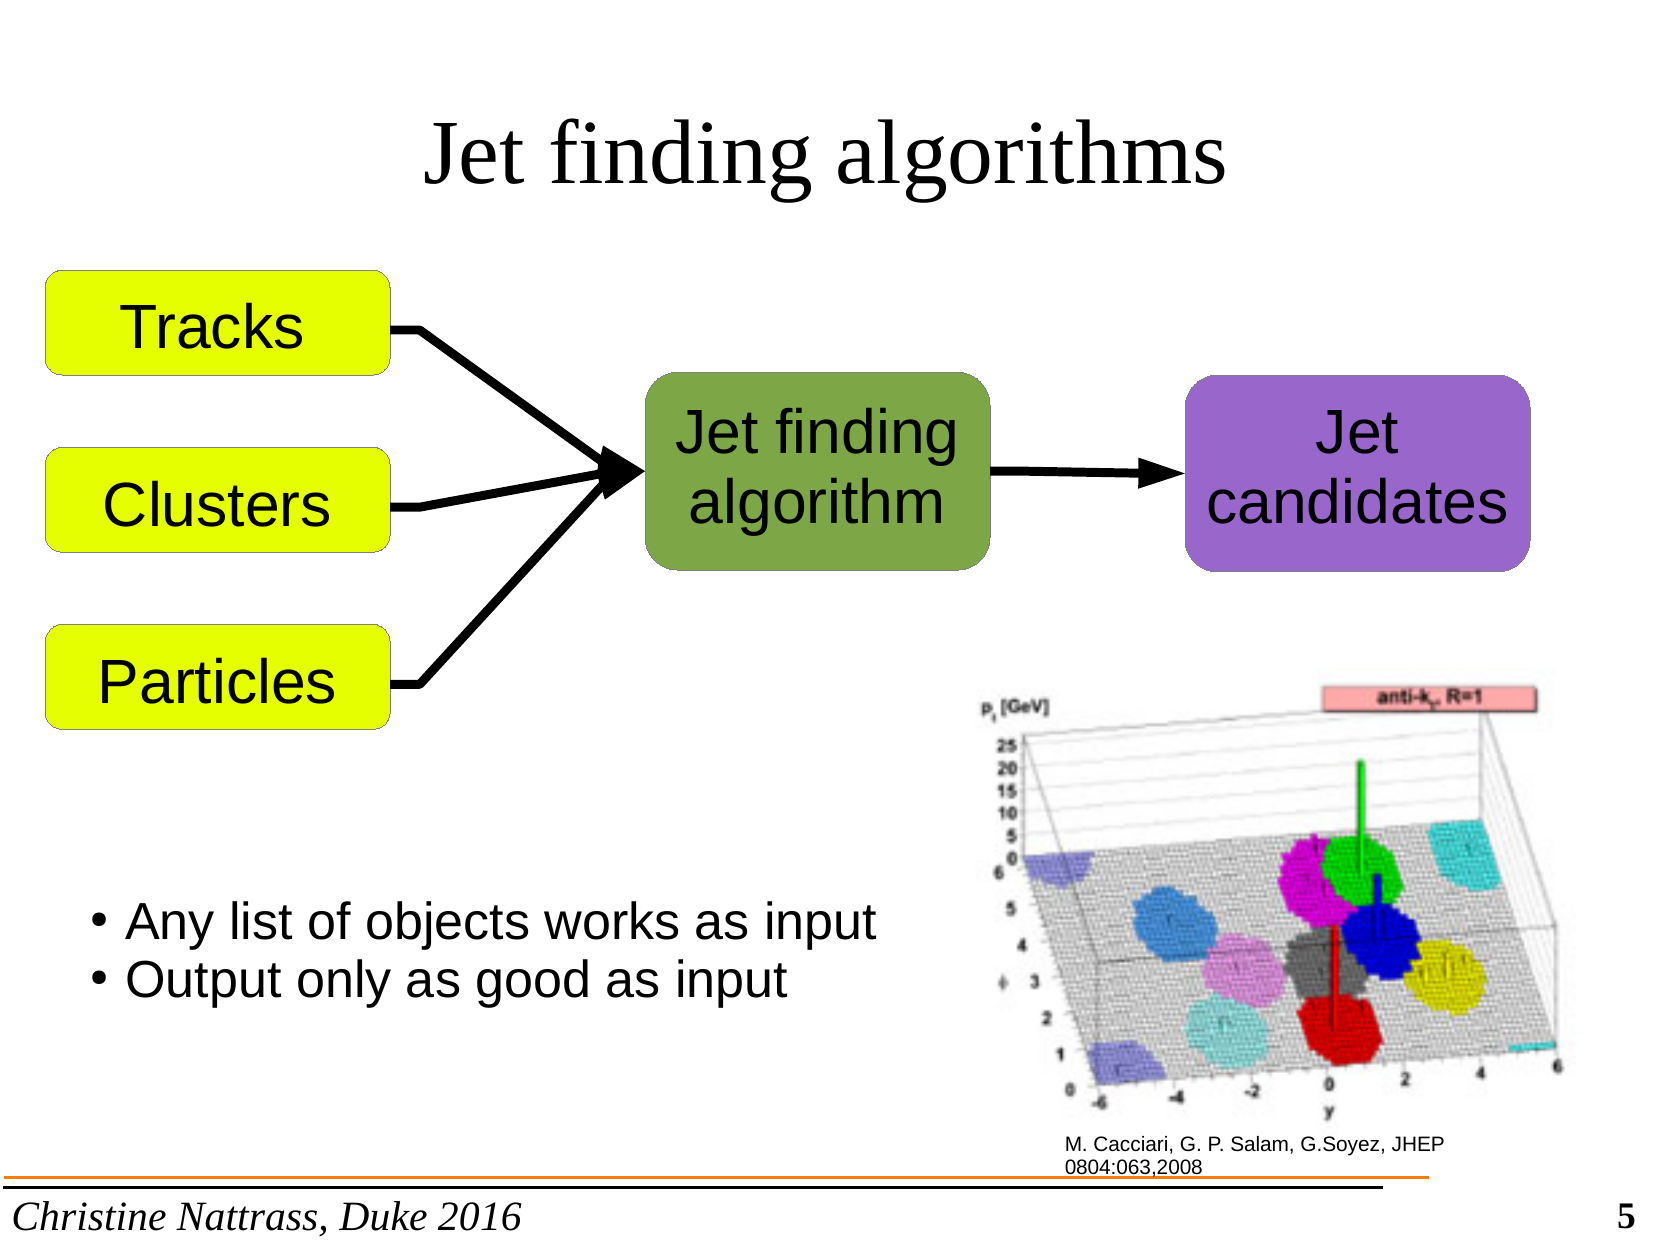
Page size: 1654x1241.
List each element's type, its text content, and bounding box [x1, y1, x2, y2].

text_box [1185, 545, 1530, 572]
text_box Jet finding algorithm [645, 389, 991, 545]
text_box Clusters [45, 462, 391, 568]
text_box [45, 270, 391, 376]
text_box [45, 624, 390, 639]
picture [975, 668, 1576, 1141]
text_box Particles [45, 639, 391, 745]
text_box [649, 372, 986, 389]
text_box [1190, 375, 1525, 390]
text_box Jet candidates [1185, 390, 1531, 545]
text_box M. Cacciari, G. P. Salam, G.Soyez, JHEP 0804:063,2008 [1050, 1125, 1603, 1164]
title Jet finding algorithms [82, 49, 1571, 257]
text_box Tracks [105, 285, 376, 391]
text_box Any list of objects works as input Output only as good as input [75, 885, 1050, 1152]
text_box [646, 545, 990, 571]
text_box [45, 447, 390, 462]
